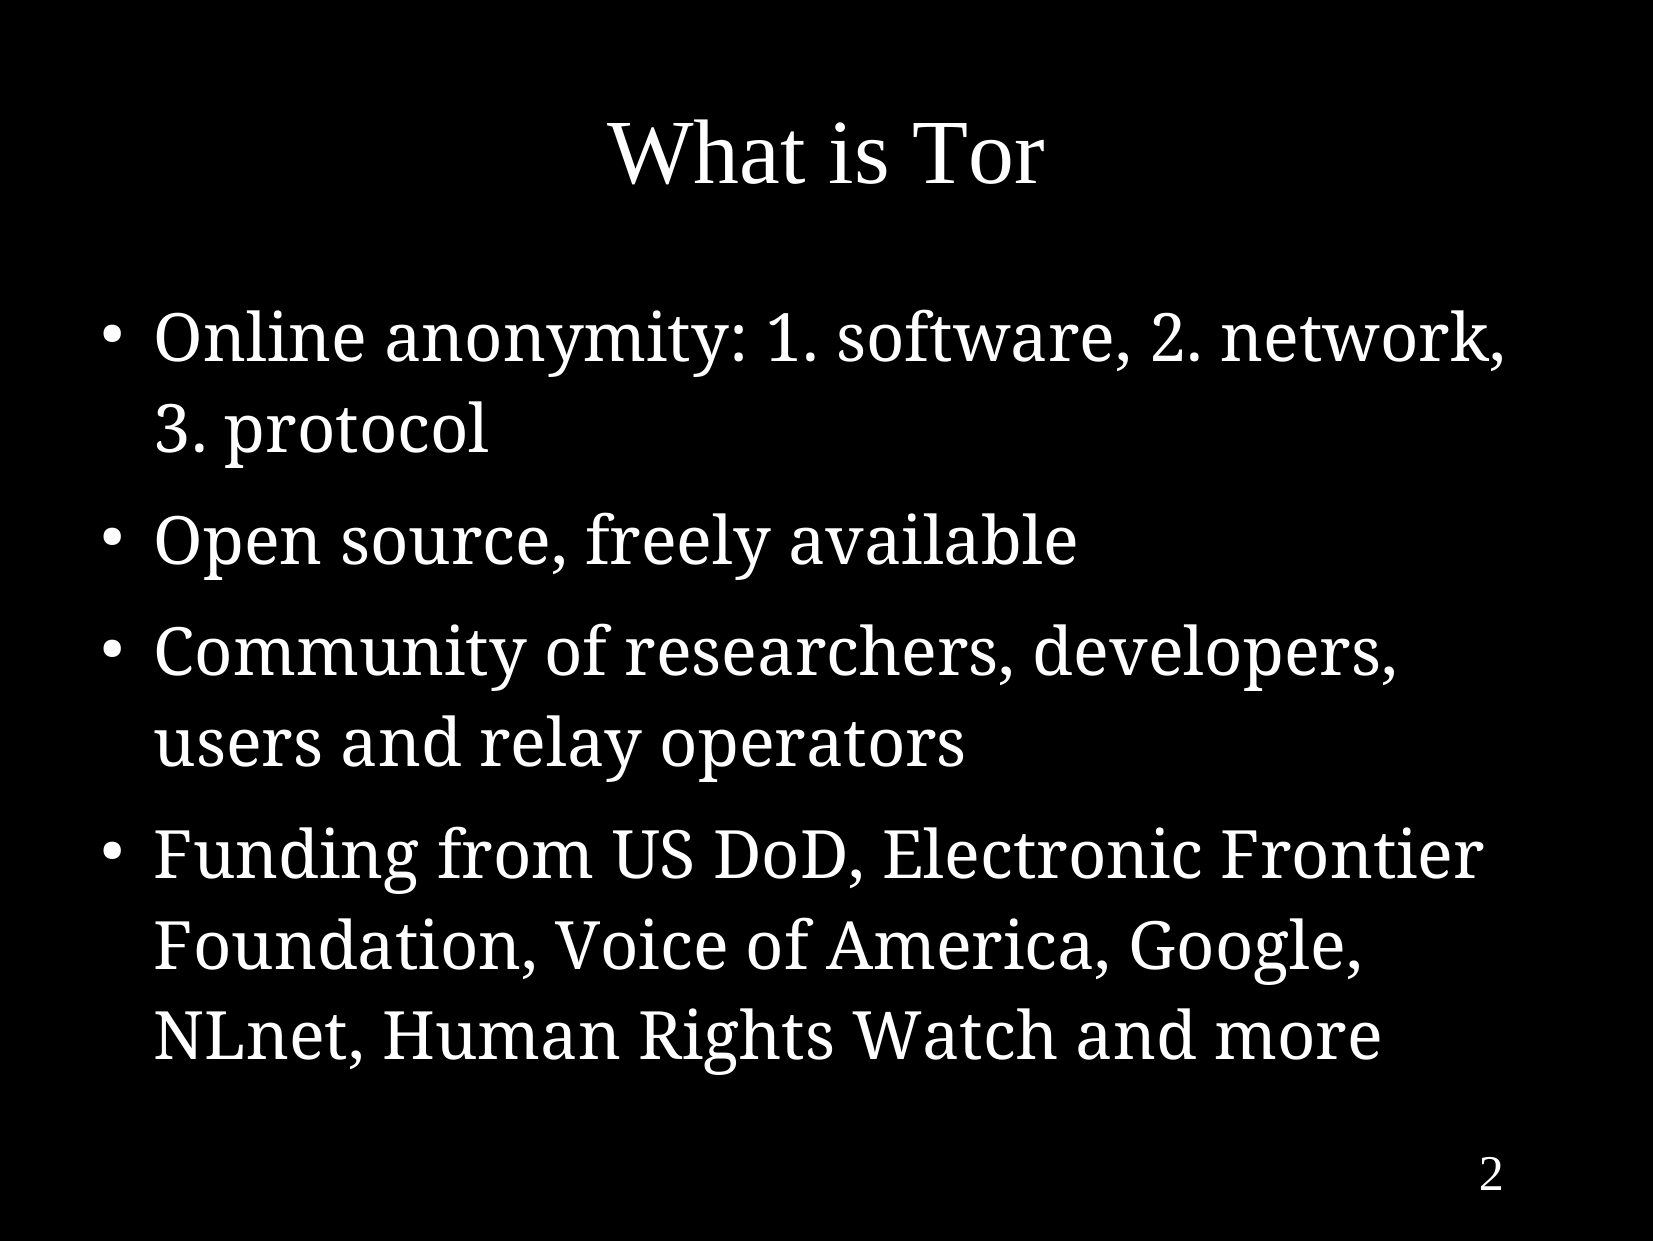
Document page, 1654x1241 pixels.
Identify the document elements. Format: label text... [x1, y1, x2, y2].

title What is Tor [82, 49, 1571, 257]
list Online anonymity: 1. software, 2. network, 3. protocol Open source, freely available Community of researchers, developers, users and relay operators Funding from US DoD, Electronic Frontier Foundation, Voice of America, Google, NLnet, Human Rights Watch and more [82, 290, 1571, 1109]
